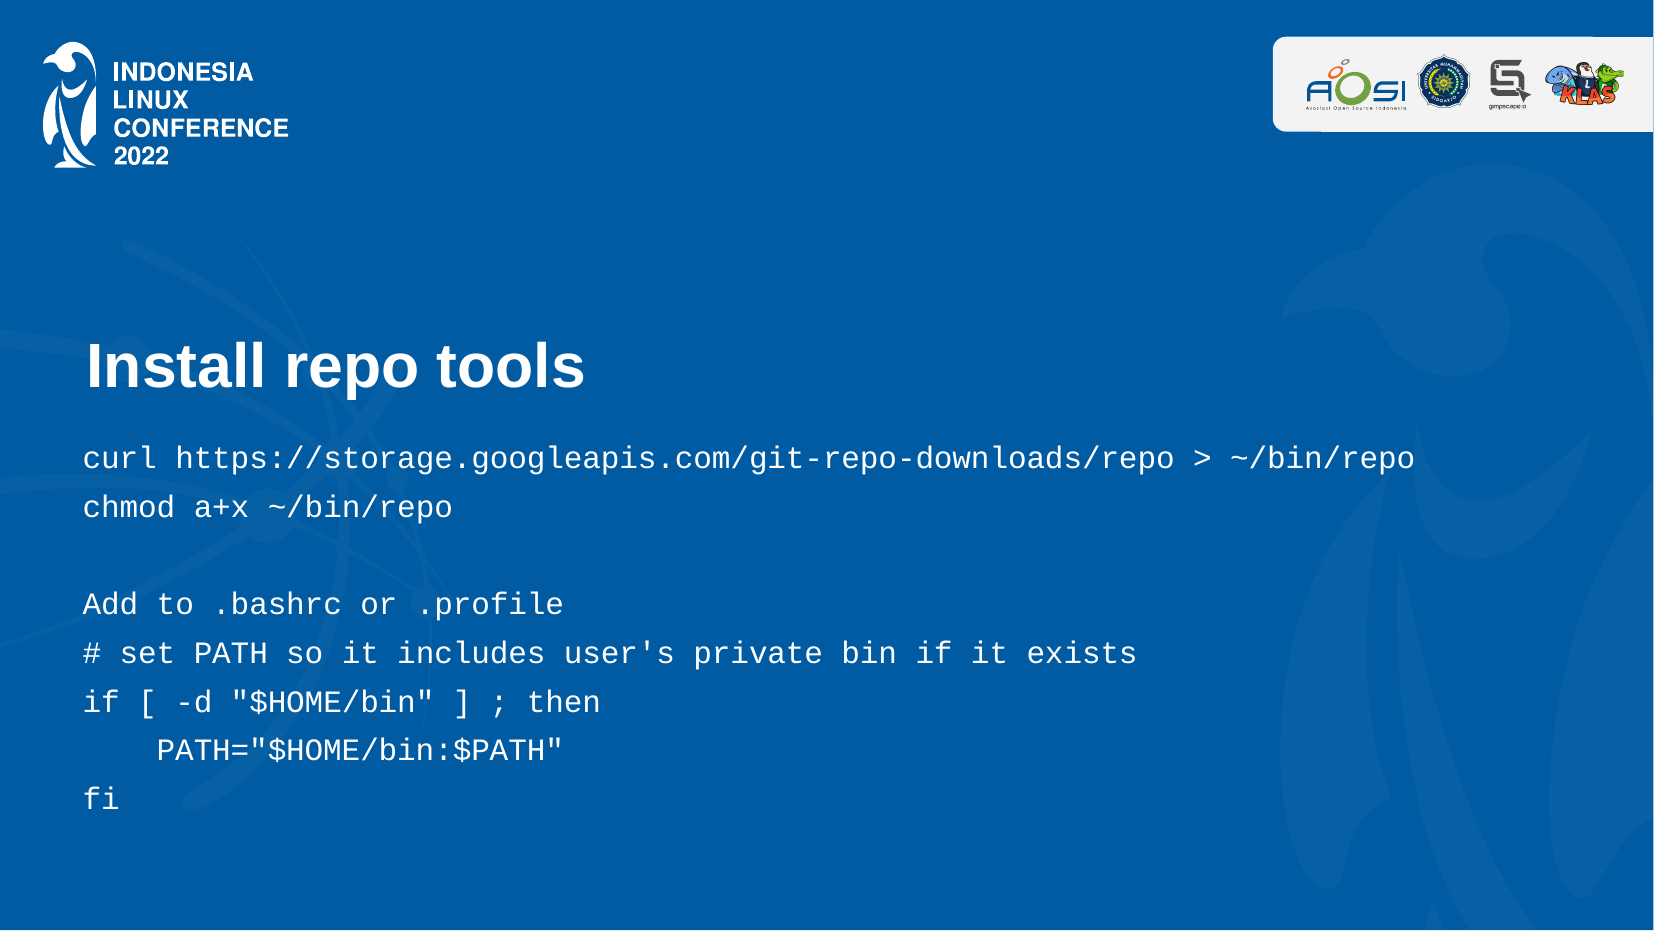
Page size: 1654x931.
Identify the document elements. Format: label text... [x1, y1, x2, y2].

picture [1545, 62, 1624, 105]
title Install repo tools [86, 300, 1576, 431]
picture [1417, 54, 1471, 108]
list curl https://storage.googleapis.com/git-repo-downloads/repo > ~/bin/repo chmod a+x ~/bin/repo Add to .bashrc or .profile # set PATH so it includes user's private bin if it exists if [ -d "$HOME/bin" ] ; then PATH="$HOME/bin:$PATH" fi [82, 442, 1571, 826]
